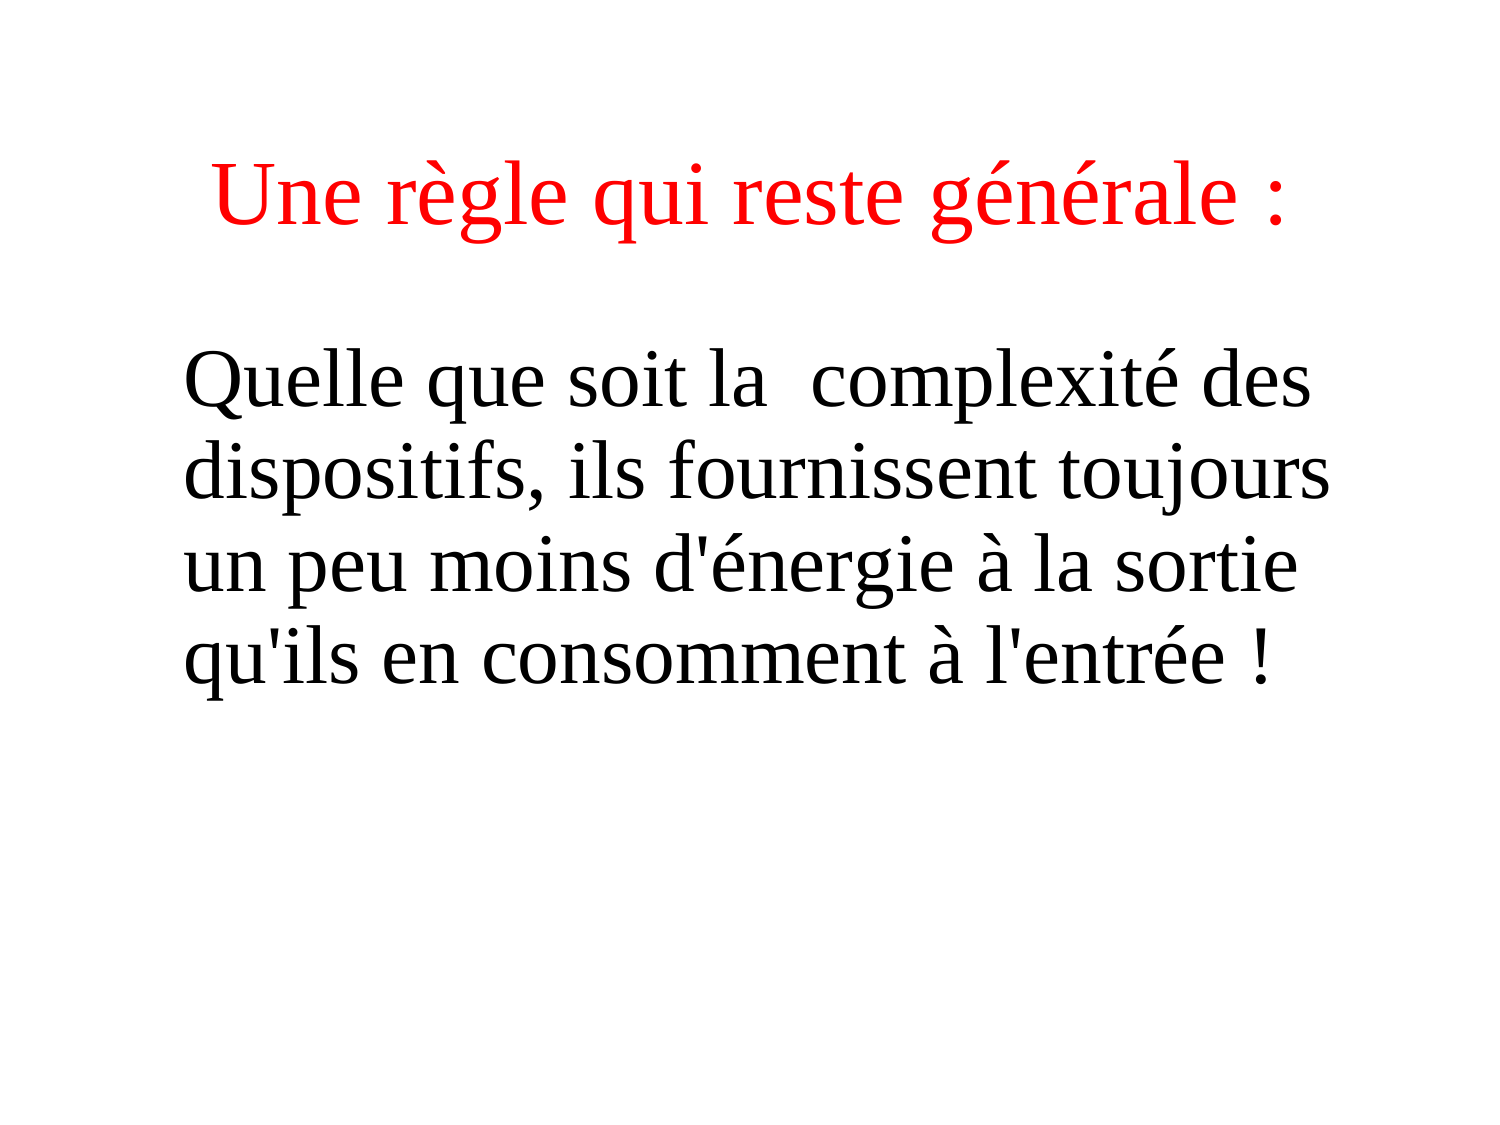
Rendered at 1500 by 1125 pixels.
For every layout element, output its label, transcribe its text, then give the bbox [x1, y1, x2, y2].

list Quelle que soit la complexité des dispositifs, ils fournissent toujours un peu moins d'énergie à la sortie qu'ils en consomment à l'entrée ! [112, 324, 1388, 1001]
title Une règle qui reste générale : [112, 99, 1388, 288]
